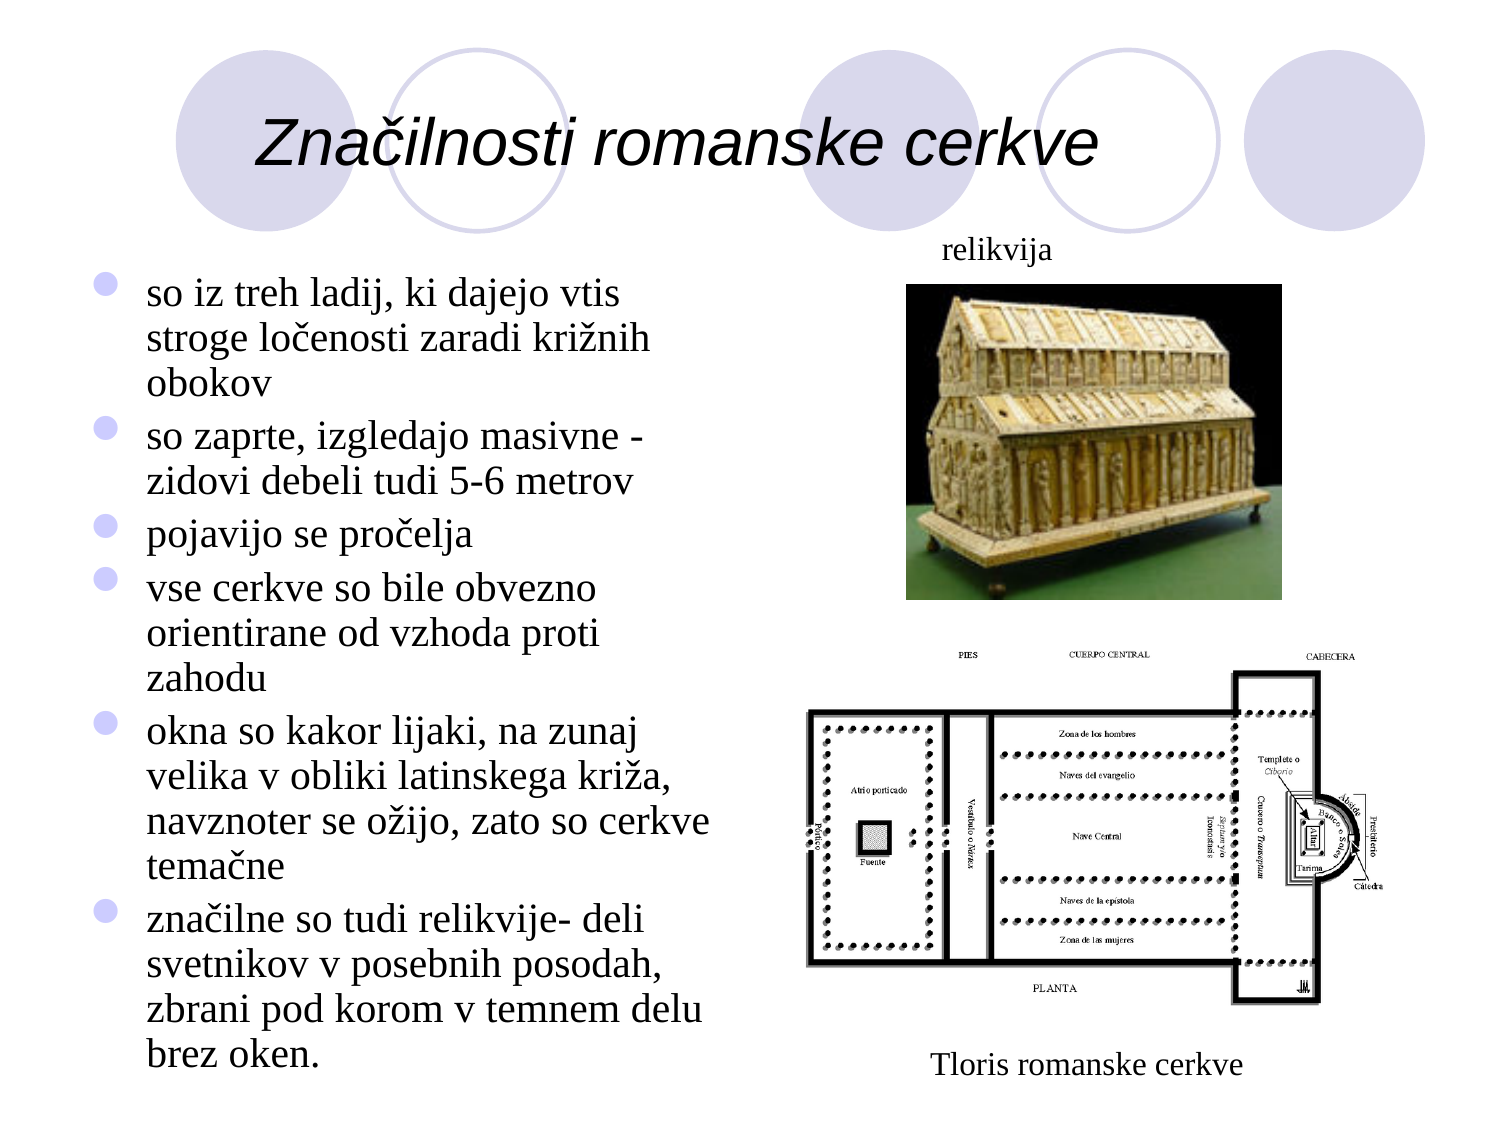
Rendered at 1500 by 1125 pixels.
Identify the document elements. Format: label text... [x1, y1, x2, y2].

text_box Tloris romanske cerkve [915, 1034, 1282, 1090]
title Značilnosti romanske cerkve [75, 45, 1425, 233]
picture [804, 646, 1384, 1006]
list so iz treh ladij, ki dajejo vtis stroge ločenosti zaradi križnih obokov so zaprte, izgledajo masivne - zidovi debeli tudi 5-6 metrov pojavijo se pročelja vse cerkve so bile obvezno orientirane od vzhoda proti zahodu okna so kakor lijaki, na zunaj velika v obliki latinskega križa, navznoter se ožijo, zato so cerkve temačne značilne so tudi relikvije- deli svetnikov v posebnih posodah, zbrani pod korom v temnem delu brez oken. [75, 262, 738, 1006]
text_box relikvija [927, 219, 1187, 275]
picture [906, 284, 1282, 600]
